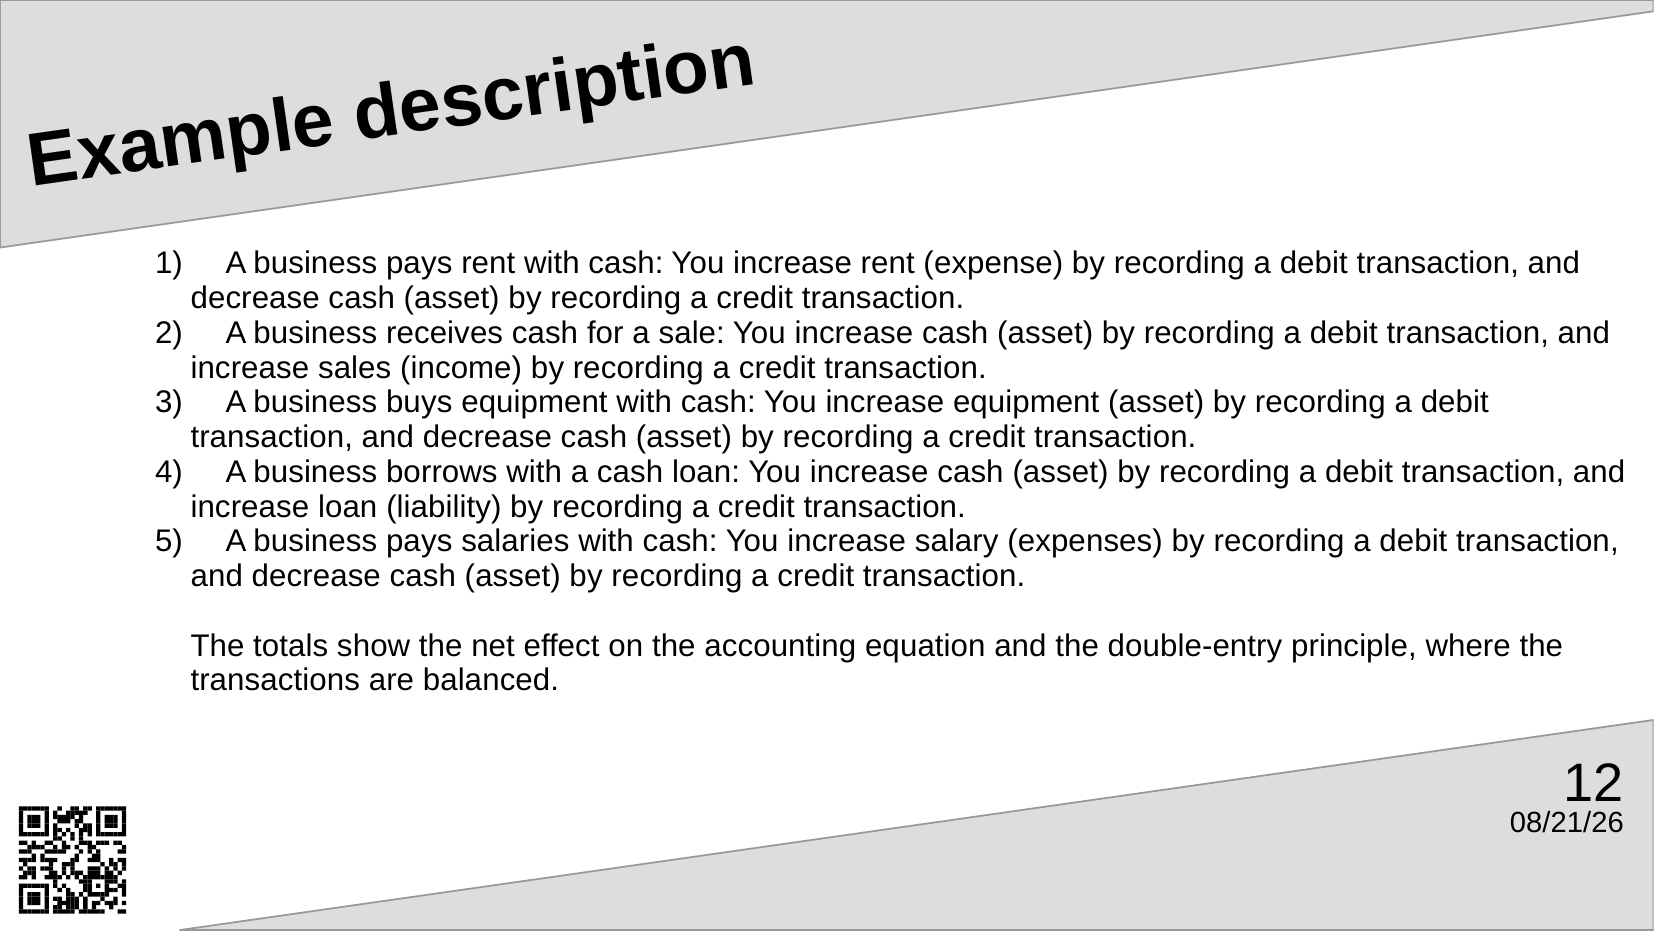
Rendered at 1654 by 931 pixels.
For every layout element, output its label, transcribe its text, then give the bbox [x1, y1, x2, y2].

title Example description [16, 0, 1501, 239]
text_box A business pays rent with cash: You increase rent (expense) by recording a debit transaction, and decrease cash (asset) by recording a credit transaction. A business receives cash for a sale: You increase cash (asset) by recording a debit transaction, and increase sales (income) by recording a credit transaction. A business buys equipment with cash: You increase equipment (asset) by recording a debit transaction, and decrease cash (asset) by recording a credit transaction. A business borrows with a cash loan: You increase cash (asset) by recording a debit transaction, and increase loan (liability) by recording a credit transaction. A business pays salaries with cash: You increase salary (expenses) by recording a debit transaction, and decrease cash (asset) by recording a credit transaction. The totals show the net effect on the accounting equation and the double-entry principle, where the transactions are balanced. [140, 238, 1651, 788]
